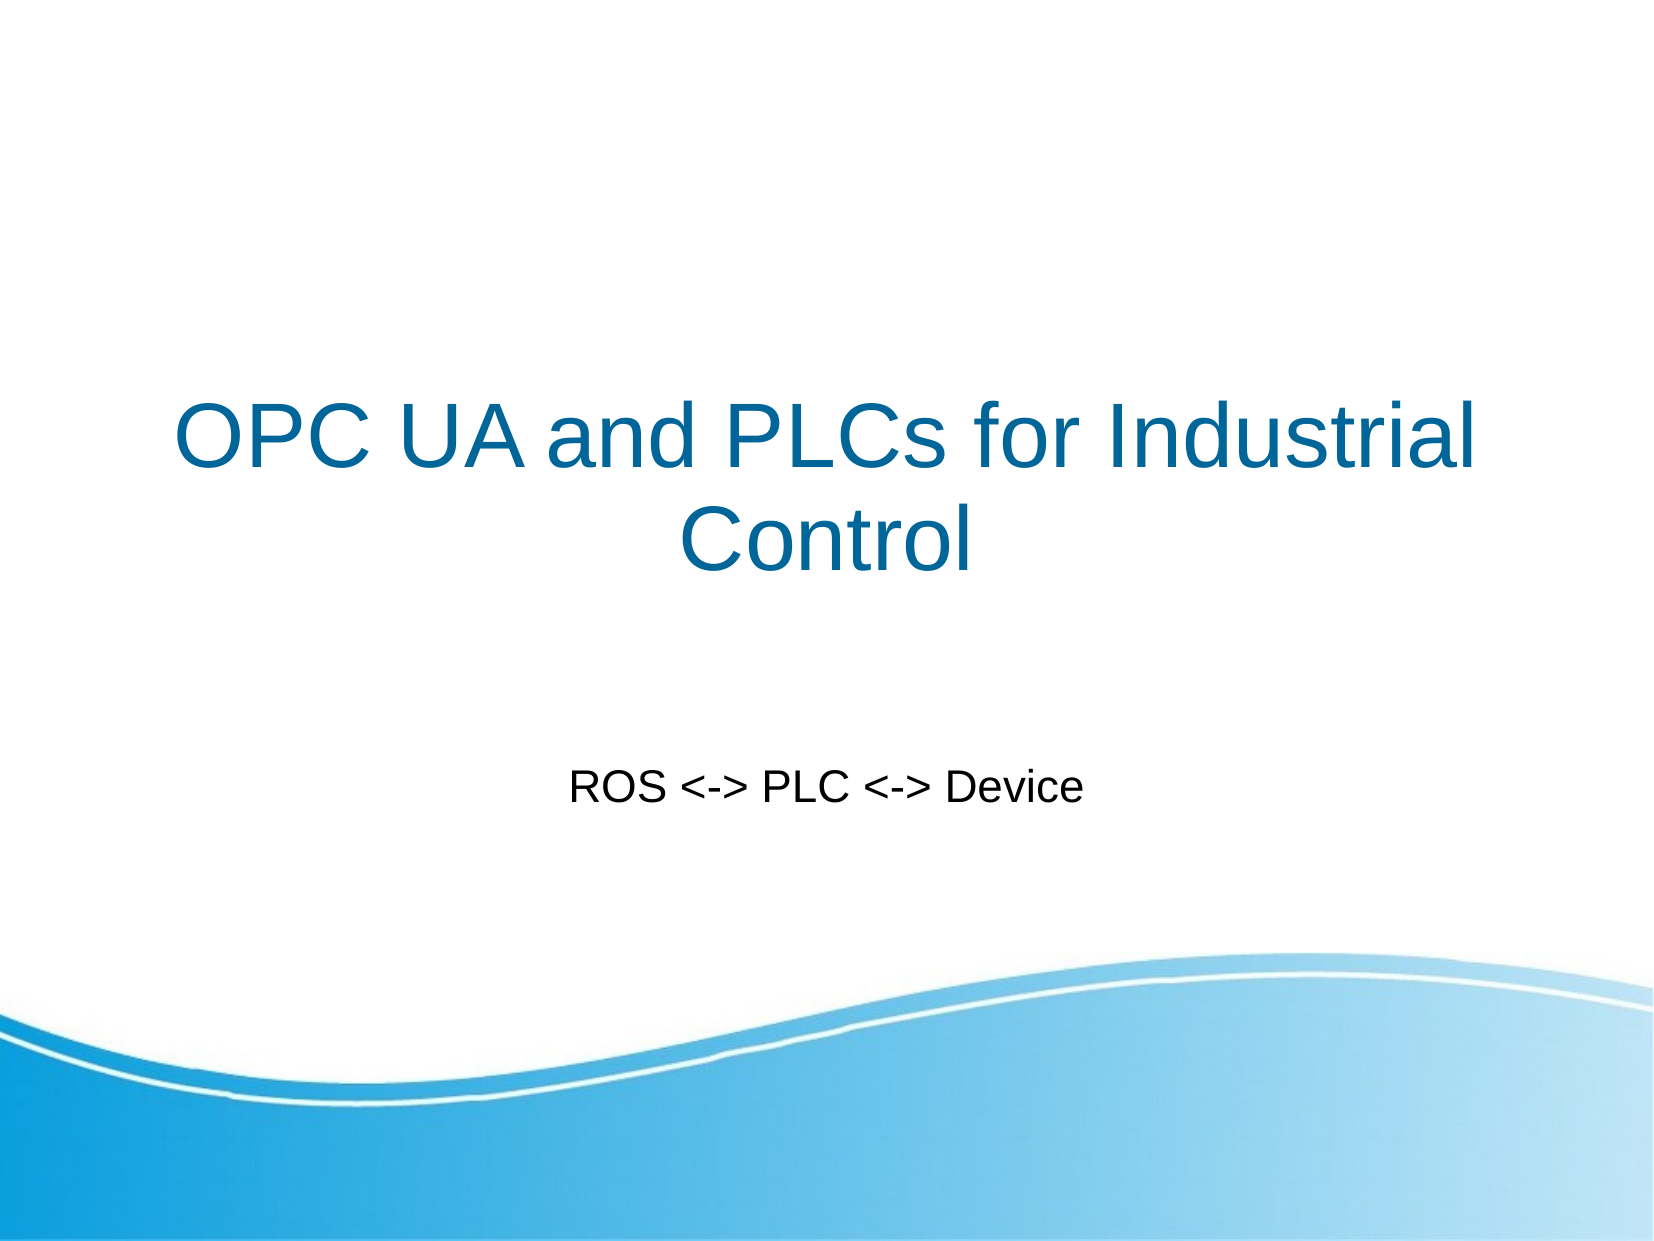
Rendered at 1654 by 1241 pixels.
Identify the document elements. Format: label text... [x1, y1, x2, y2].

picture [0, 952, 1654, 1241]
title OPC UA and PLCs for Industrial Control [82, 384, 1571, 592]
text_box ROS <-> PLC <-> Device [553, 753, 1100, 820]
